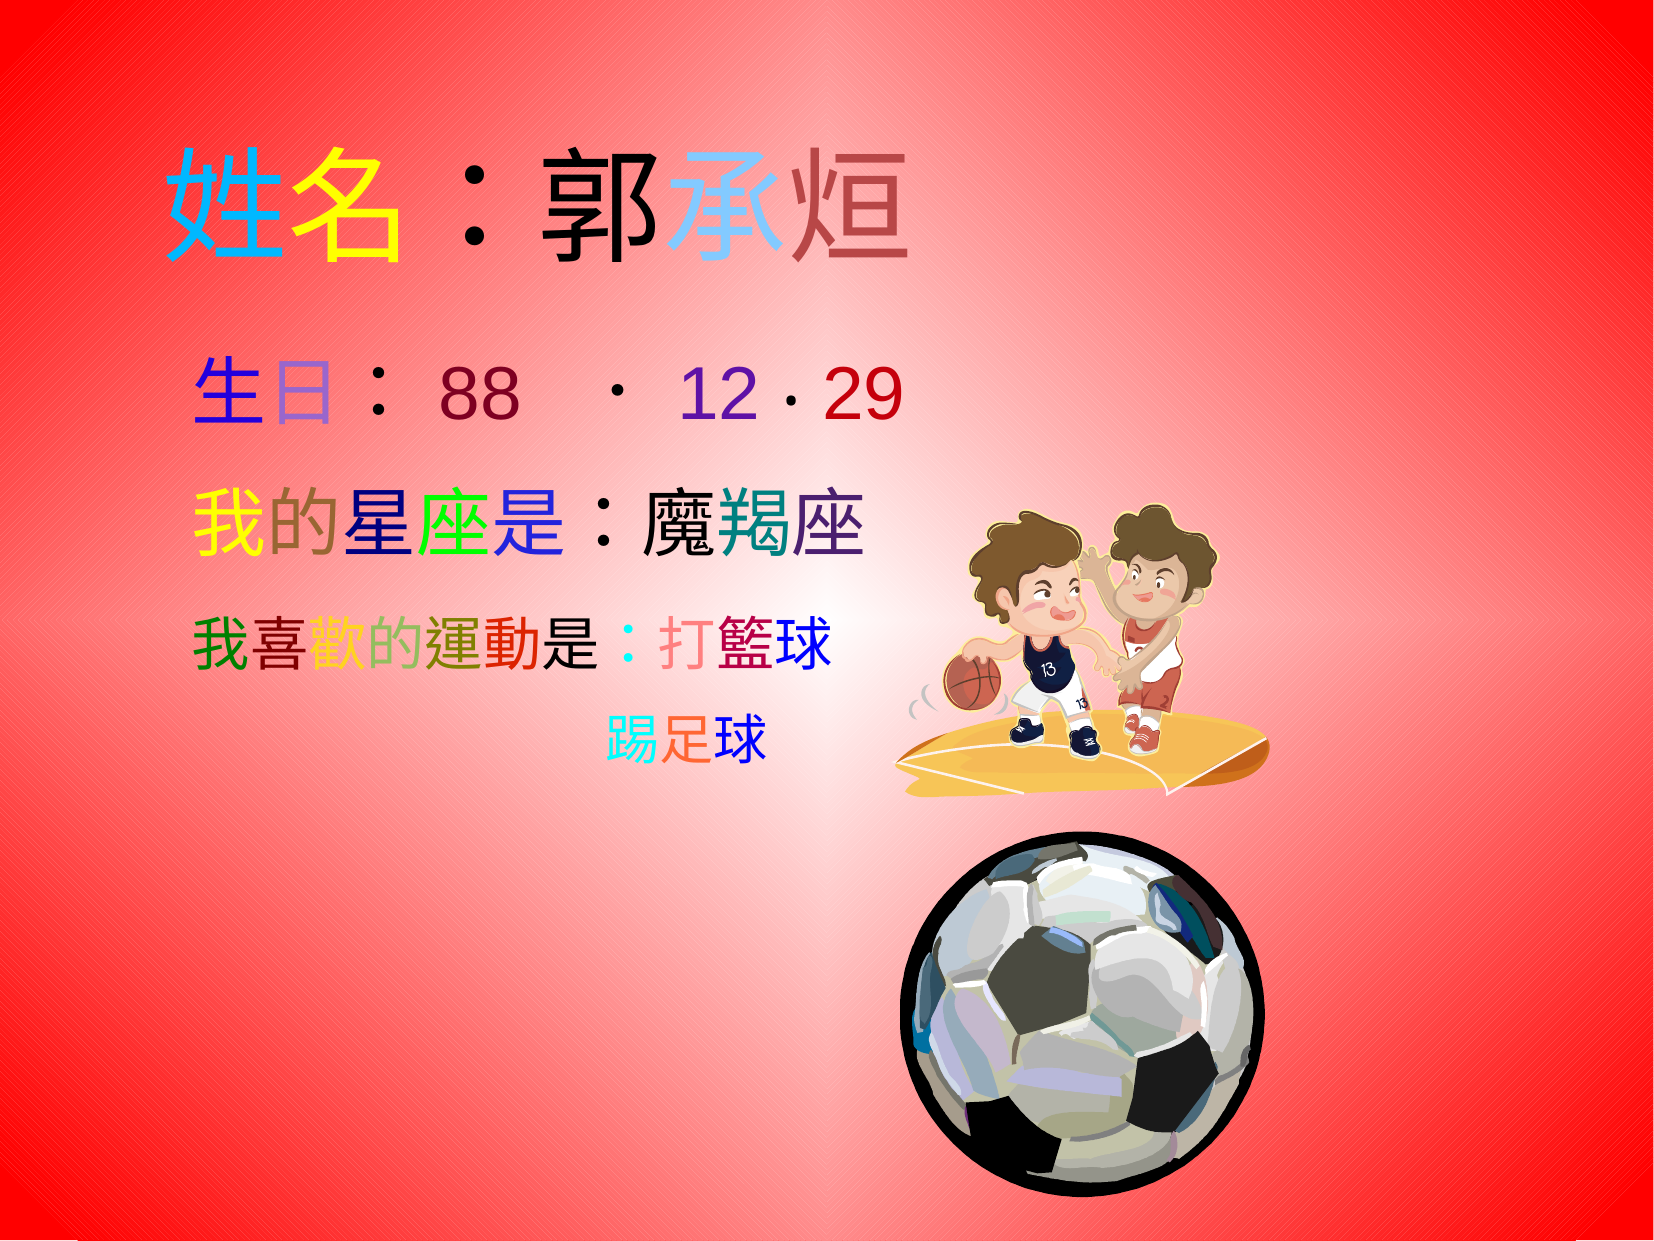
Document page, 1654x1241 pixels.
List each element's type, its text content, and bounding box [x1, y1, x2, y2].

text_box 我的星座是：魔羯座 [177, 456, 916, 562]
text_box 踢足球 [590, 689, 886, 1004]
text_box 姓名：郭承烜 [147, 100, 1329, 266]
picture [900, 826, 1270, 1202]
text_box 我喜歡的運動是：打籃球 [177, 590, 886, 676]
picture [890, 502, 1270, 798]
text_box 生日：88 ．12 ‧ 29 [177, 324, 975, 431]
